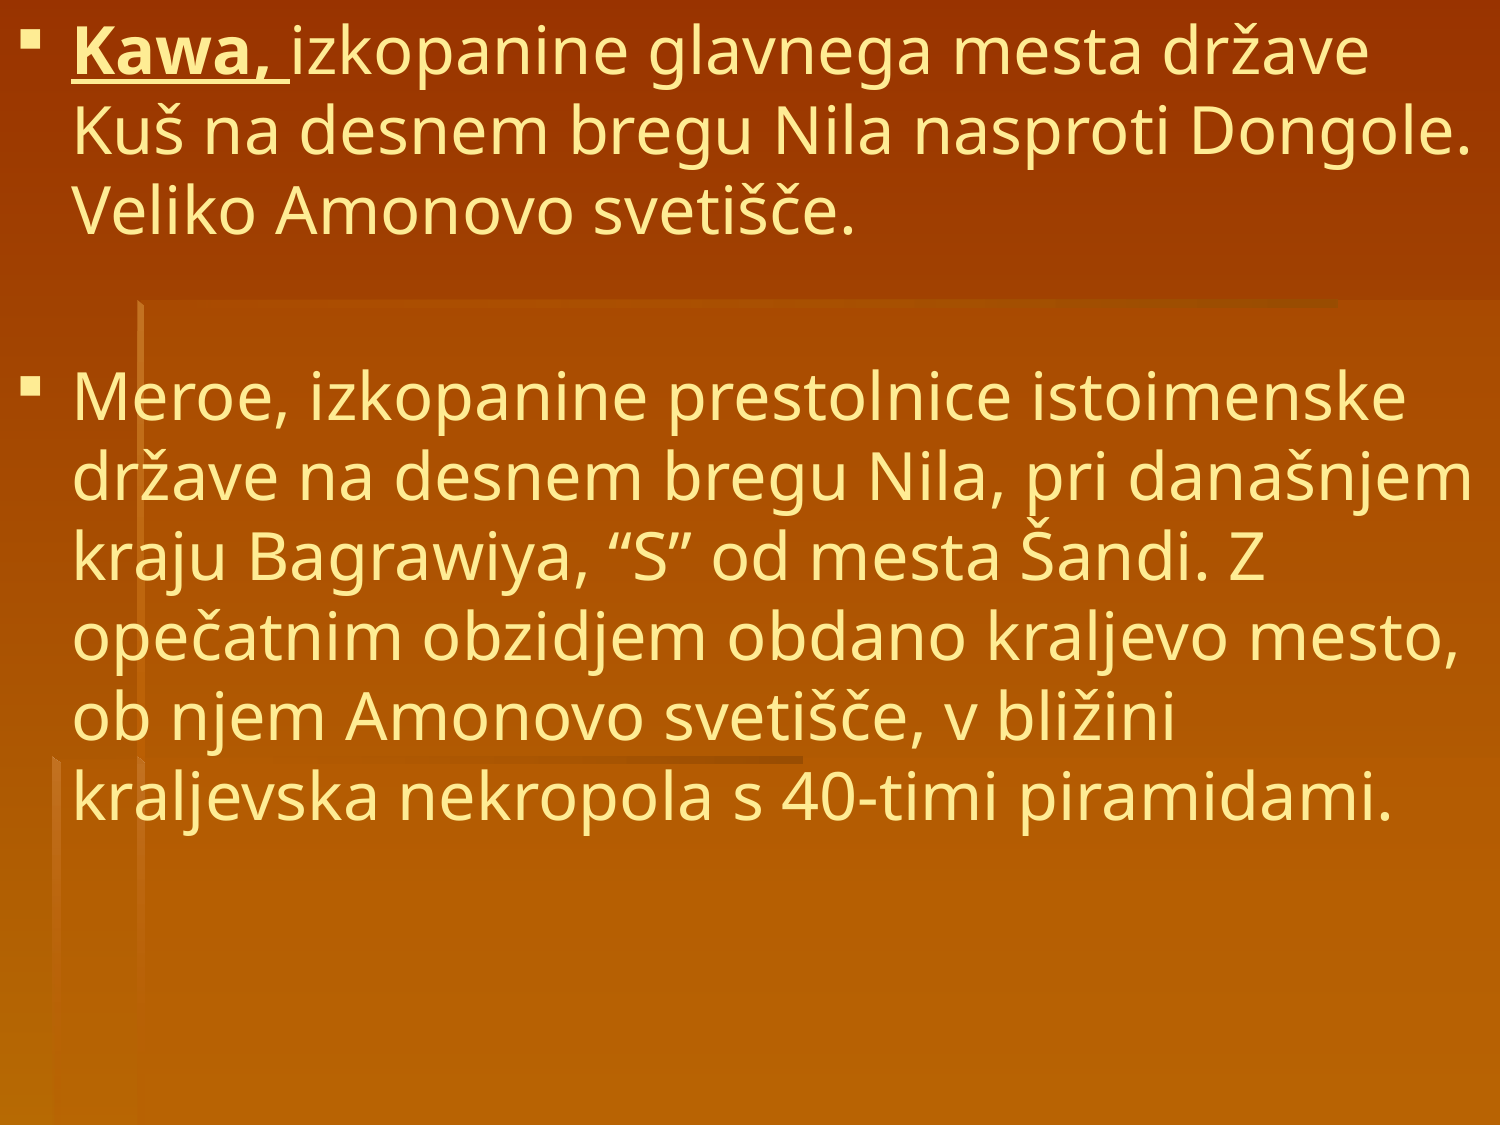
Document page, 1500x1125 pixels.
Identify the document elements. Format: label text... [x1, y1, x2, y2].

list Kawa, izkopanine glavnega mesta države Kuš na desnem bregu Nila nasproti Dongole. Veliko Amonovo svetišče. Meroe, izkopanine prestolnice istoimenske države na desnem bregu Nila, pri današnjem kraju Bagrawiya, “S” od mesta Šandi. Z opečatnim obzidjem obdano kraljevo mesto, ob njem Amonovo svetišče, v bližini kraljevska nekropola s 40-timi piramidami. [0, 0, 1500, 1125]
